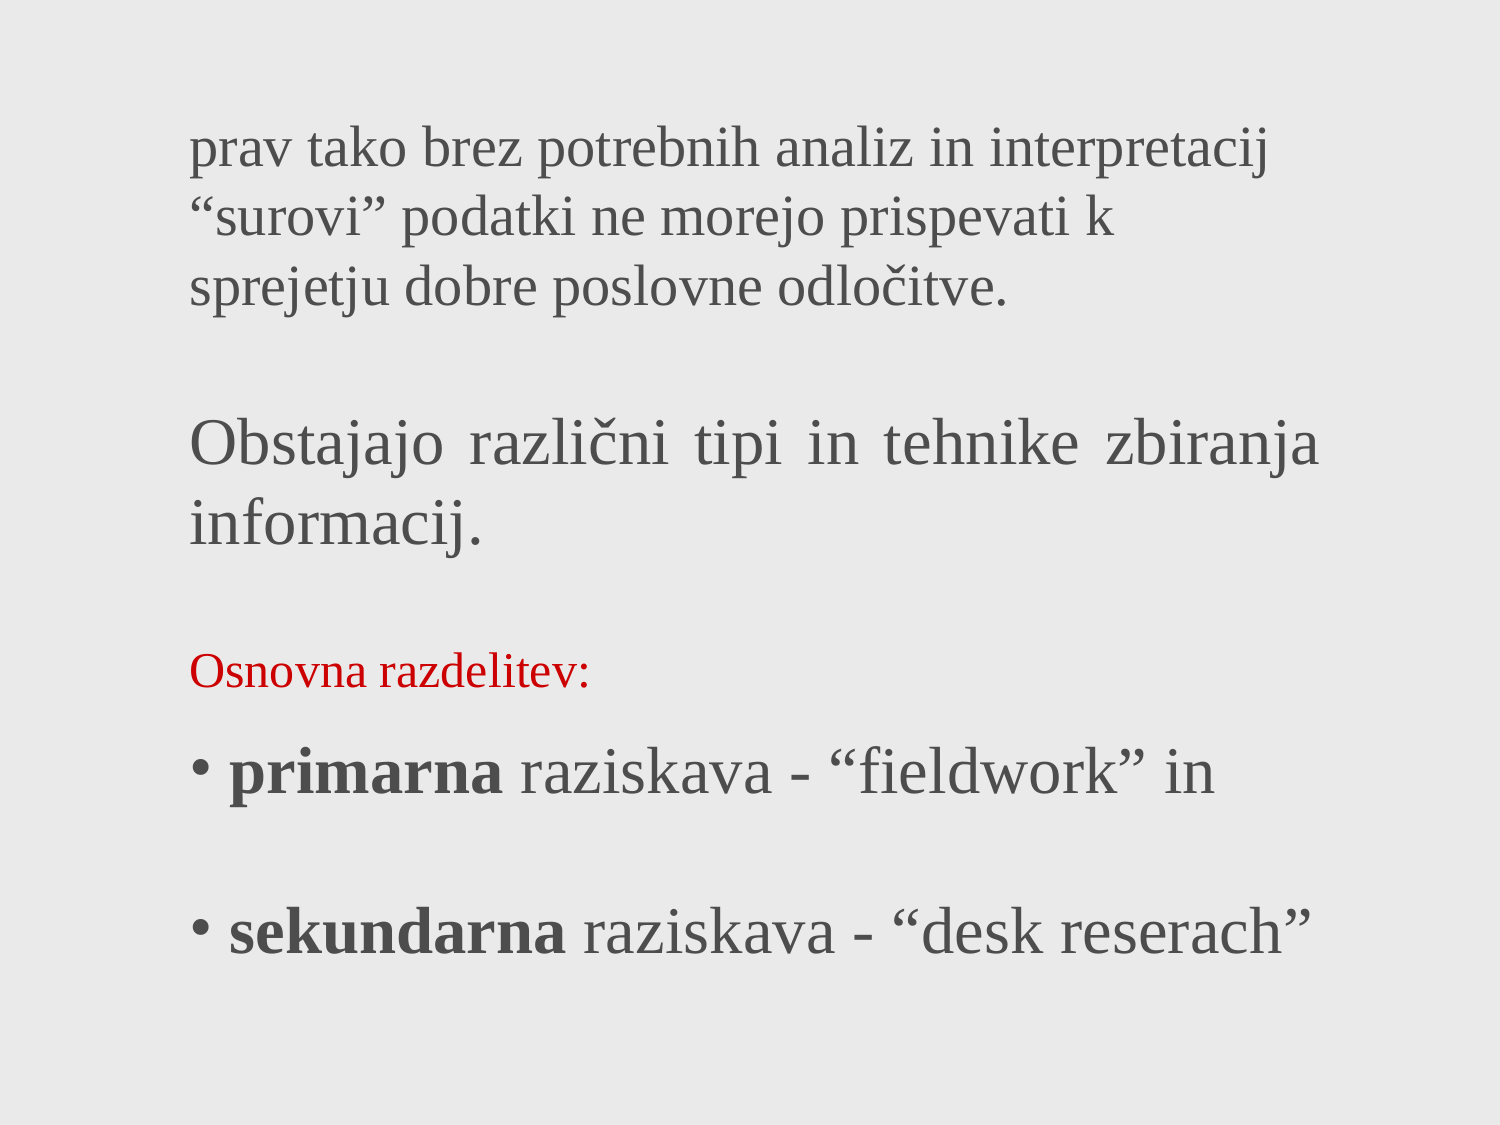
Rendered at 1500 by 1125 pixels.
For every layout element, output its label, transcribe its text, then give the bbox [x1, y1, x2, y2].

text_box prav tako brez potrebnih analiz in interpretacij “surovi” podatki ne morejo prispevati k sprejetju dobre poslovne odločitve. Obstajajo različni tipi in tehnike zbiranja informacij. Osnovna razdelitev: primarna raziskava - “fieldwork” in sekundarna raziskava - “desk reserach” [174, 99, 1338, 1055]
